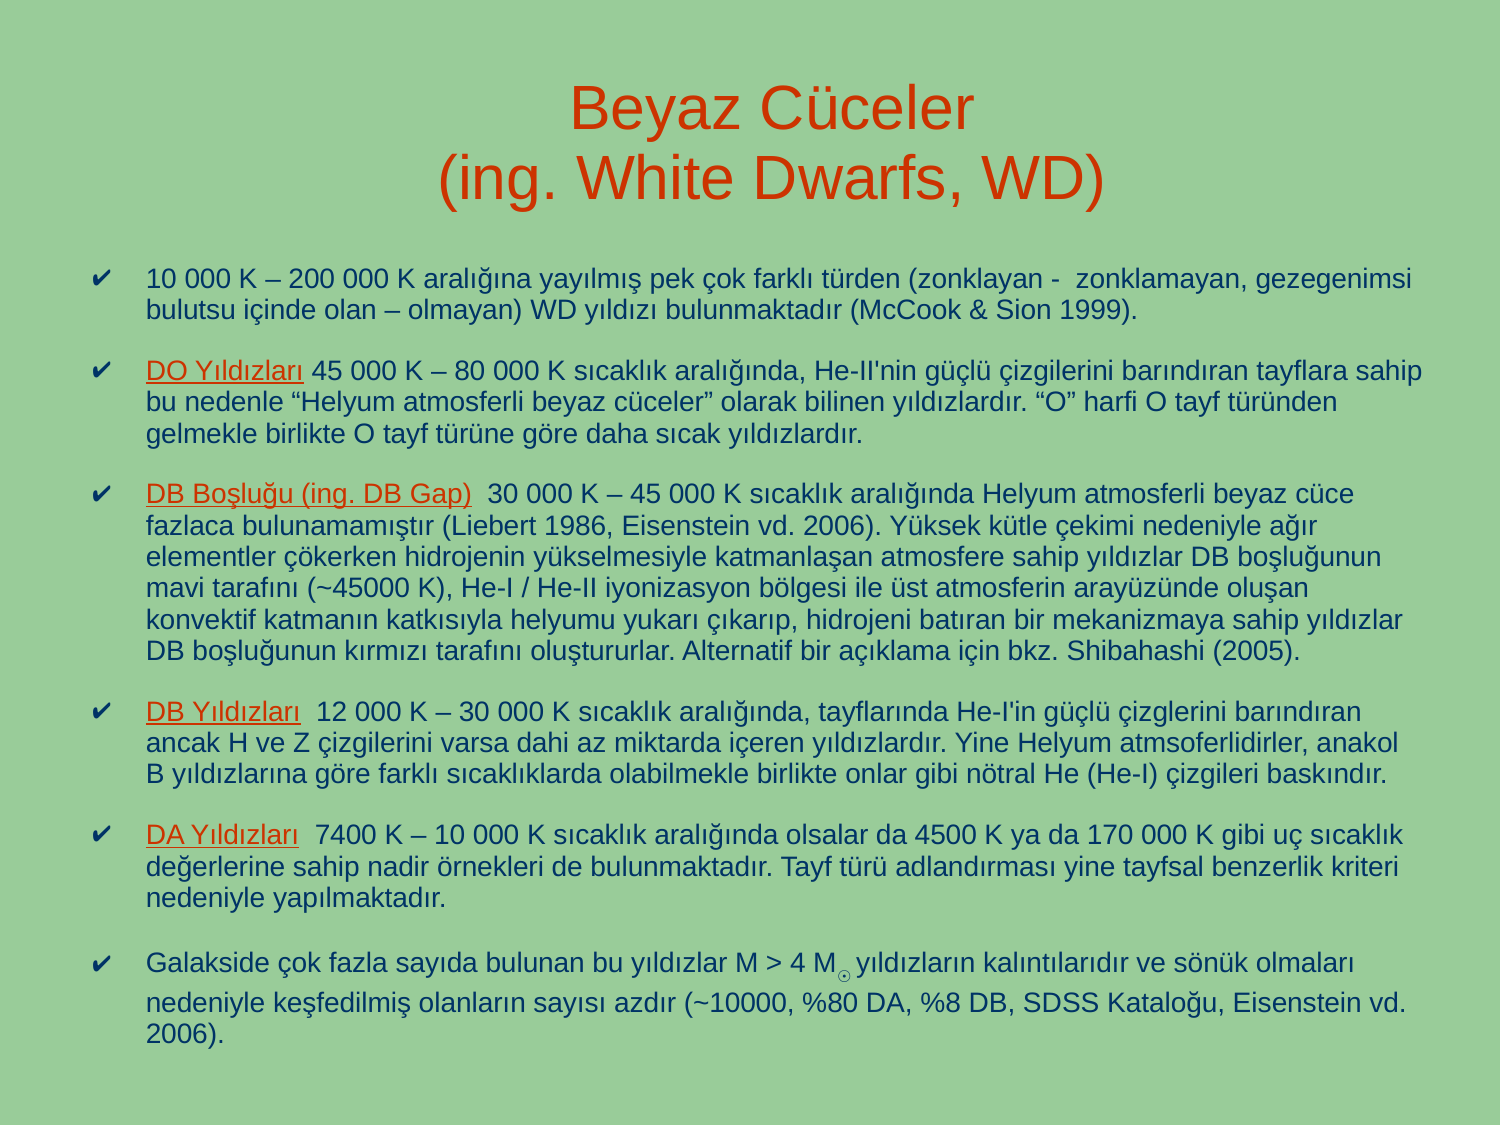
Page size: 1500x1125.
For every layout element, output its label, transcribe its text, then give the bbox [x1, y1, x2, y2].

list 10 000 K – 200 000 K aralığına yayılmış pek çok farklı türden (zonklayan - zonklamayan, gezegenimsi bulutsu içinde olan – olmayan) WD yıldızı bulunmaktadır (McCook & Sion 1999). DO Yıldızları 45 000 K – 80 000 K sıcaklık aralığında, He-II'nin güçlü çizgilerini barındıran tayflara sahip bu nedenle “Helyum atmosferli beyaz cüceler” olarak bilinen yıldızlardır. “O” harfi O tayf türünden gelmekle birlikte O tayf türüne göre daha sıcak yıldızlardır. DB Boşluğu (ing. DB Gap) 30 000 K – 45 000 K sıcaklık aralığında Helyum atmosferli beyaz cüce fazlaca bulunamamıştır (Liebert 1986, Eisenstein vd. 2006). Yüksek kütle çekimi nedeniyle ağır elementler çökerken hidrojenin yükselmesiyle katmanlaşan atmosfere sahip yıldızlar DB boşluğunun mavi tarafını (~45000 K), He-I / He-II iyonizasyon bölgesi ile üst atmosferin arayüzünde oluşan konvektif katmanın katkısıyla helyumu yukarı çıkarıp, hidrojeni batıran bir mekanizmaya sahip yıldızlar DB boşluğunun kırmızı tarafını oluştururlar. Alternatif bir açıklama için bkz. Shibahashi (2005). DB Yıldızları 12 000 K – 30 000 K sıcaklık aralığında, tayflarında He-I'in güçlü çizglerini barındıran ancak H ve Z çizgilerini varsa dahi az miktarda içeren yıldızlardır. Yine Helyum atmsoferlidirler, anakol B yıldızlarına göre farklı sıcaklıklarda olabilmekle birlikte onlar gibi nötral He (He-I) çizgileri baskındır. DA Yıldızları 7400 K – 10 000 K sıcaklık aralığında olsalar da 4500 K ya da 170 000 K gibi uç sıcaklık değerlerine sahip nadir örnekleri de bulunmaktadır. Tayf türü adlandırması yine tayfsal benzerlik kriteri nedeniyle yapılmaktadır. Galakside çok fazla sayıda bulunan bu yıldızlar M > 4 M☉ yıldızların kalıntılarıdır ve sönük olmaları nedeniyle keşfedilmiş olanların sayısı azdır (~10000, %80 DA, %8 DB, SDSS Kataloğu, Eisenstein vd. 2006). [75, 263, 1425, 1059]
title Beyaz Cüceler (ing. White Dwarfs, WD) [135, 22, 1410, 263]
